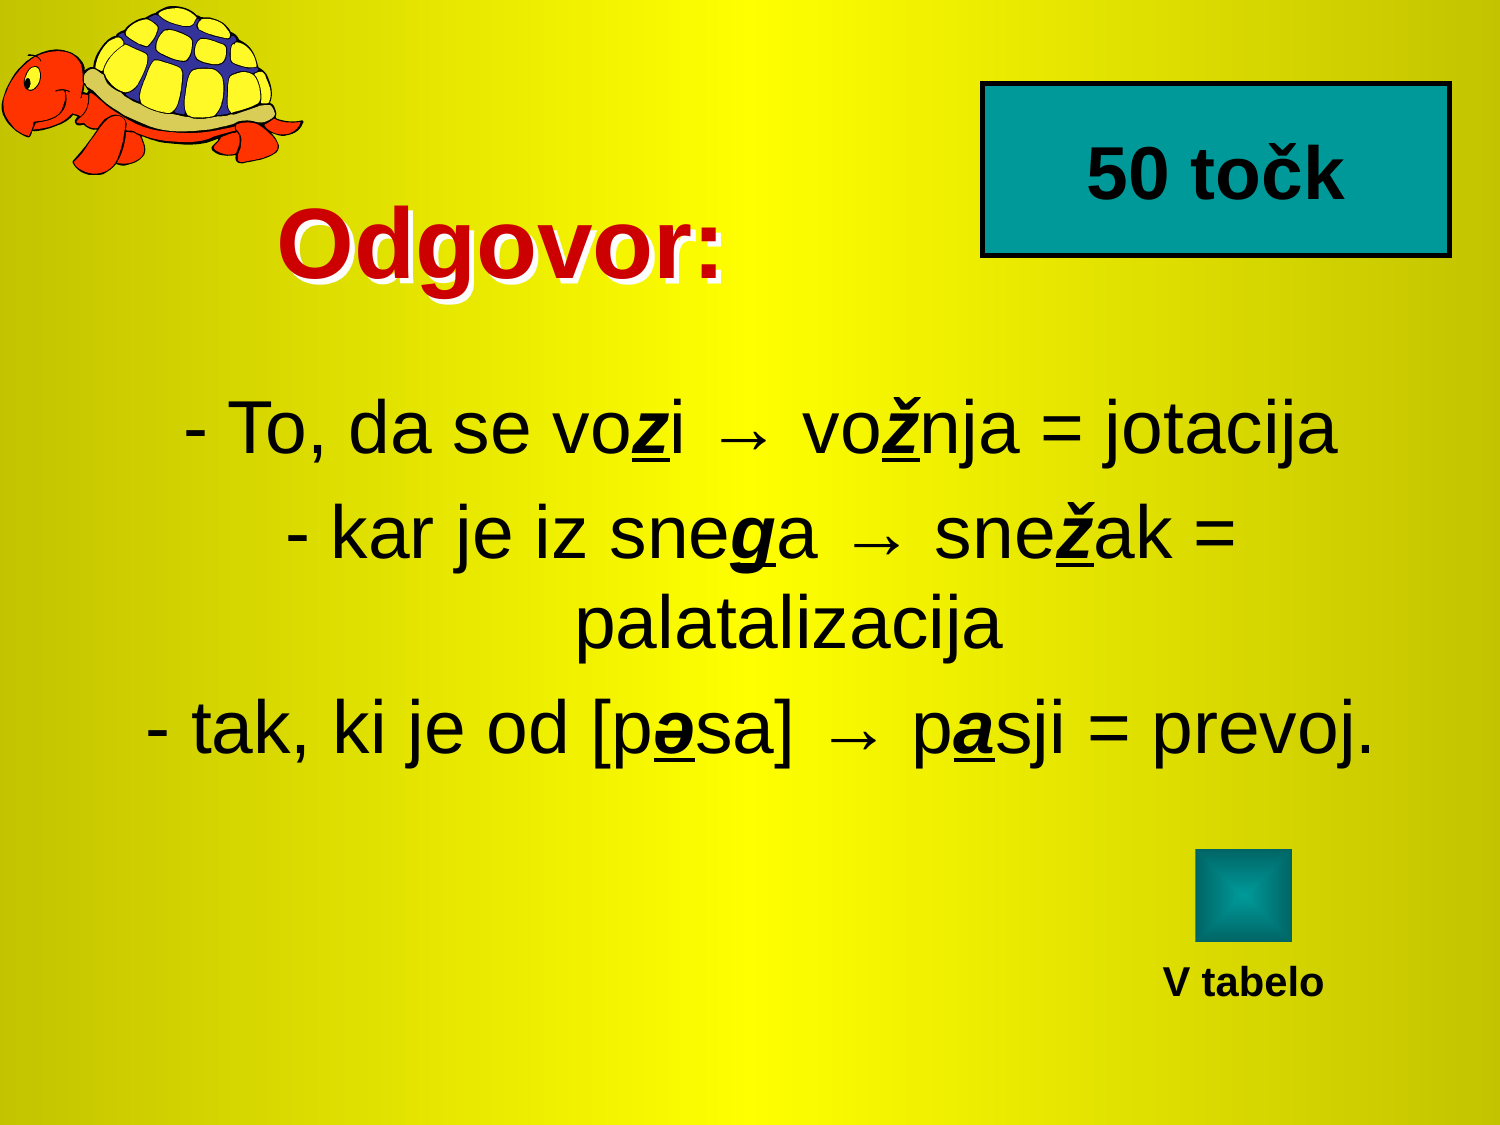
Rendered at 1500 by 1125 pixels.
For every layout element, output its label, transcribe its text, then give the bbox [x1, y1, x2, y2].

title Odgovor: [261, 171, 785, 307]
text_box [1195, 849, 1292, 942]
text_box 50 točk [982, 83, 1450, 256]
list - To, da se vozi → vožnja = jotacija - kar je iz snega → snežak = palatalizacija - tak, ki je od [pəsa] → pasji = prevoj. [97, 371, 1425, 820]
text_box V tabelo [1069, 947, 1418, 1012]
